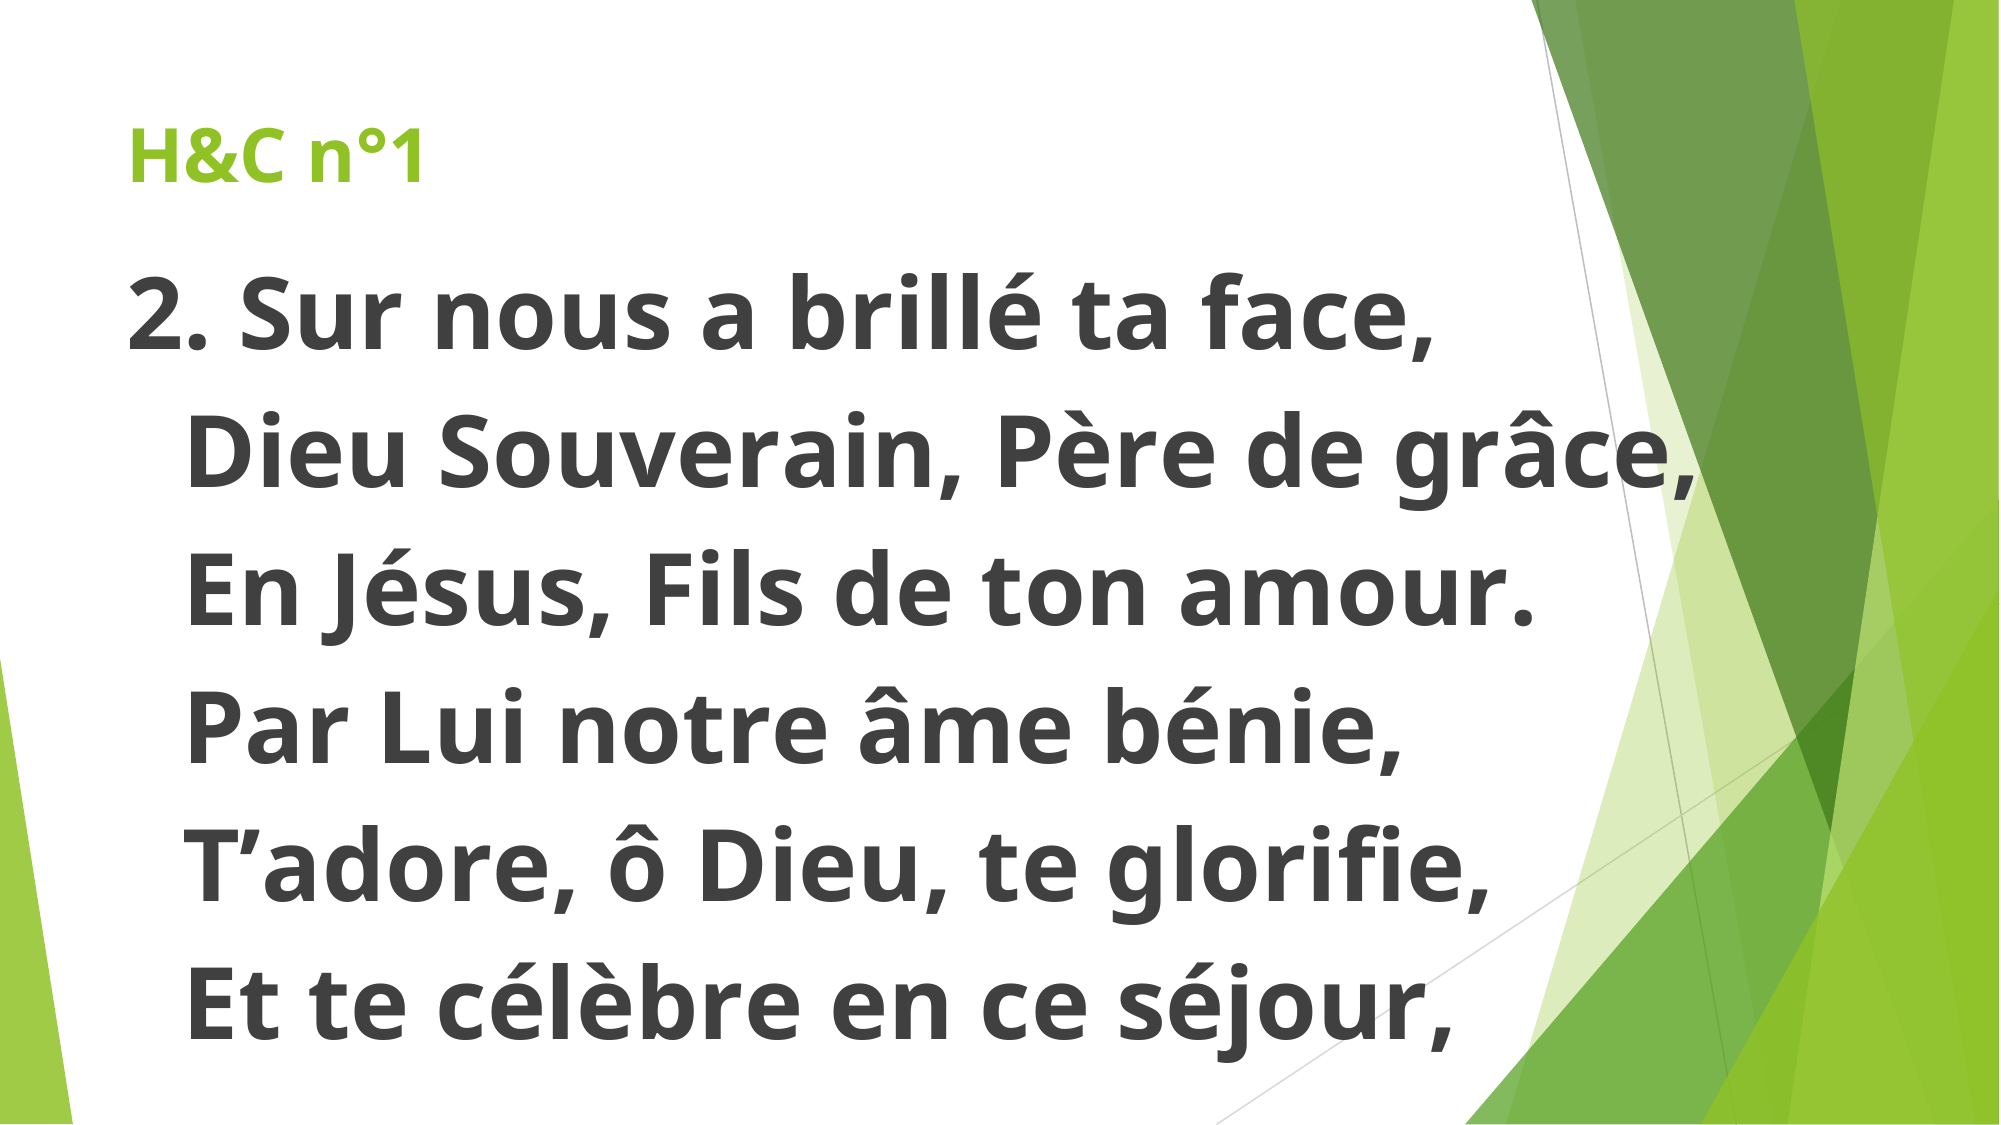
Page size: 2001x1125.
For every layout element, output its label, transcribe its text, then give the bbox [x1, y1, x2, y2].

text_box H&C n°1 [111, 99, 1522, 224]
text_box 2. Sur nous a brillé ta face, Dieu Souverain, Père de grâce, En Jésus, Fils de ton amour. Par Lui notre âme bénie, T’adore, ô Dieu, te glorifie, Et te célèbre en ce séjour, [111, 224, 1949, 1063]
